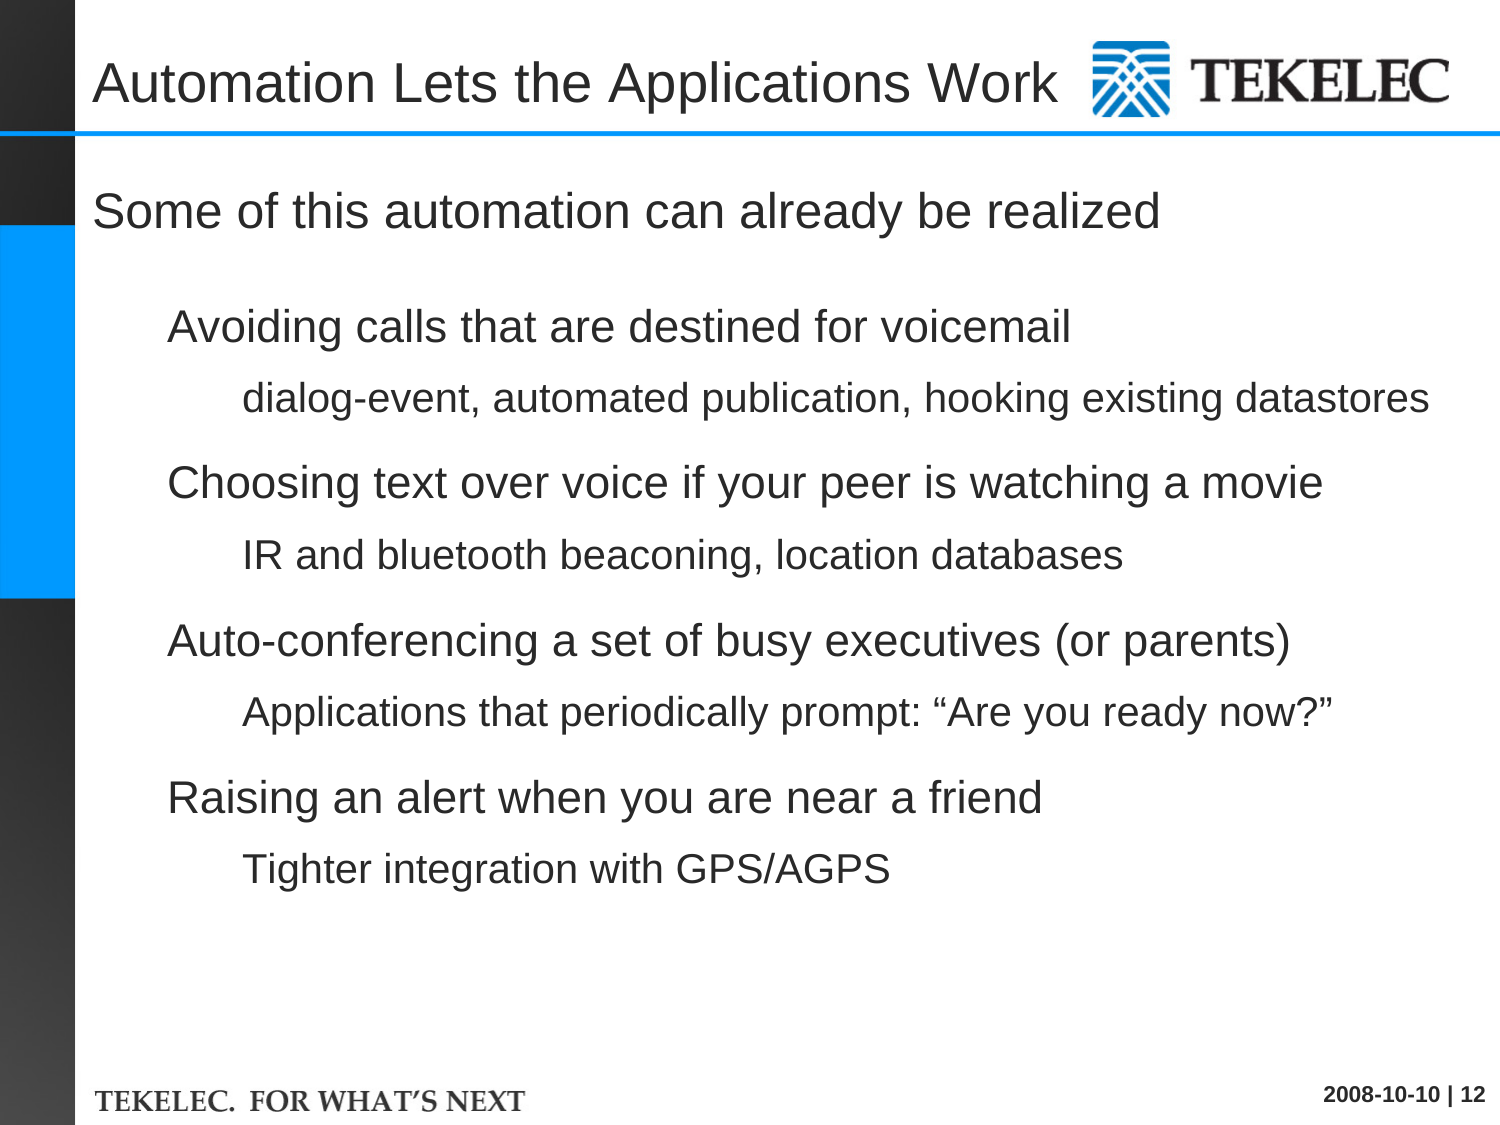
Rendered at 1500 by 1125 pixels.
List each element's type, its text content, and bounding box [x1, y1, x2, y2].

picture [0, 0, 1500, 1125]
title Automation Lets the Applications Work [92, 15, 1101, 115]
list Some of this automation can already be realized Avoiding calls that are destined for voicemail dialog-event, automated publication, hooking existing datastores Choosing text over voice if your peer is watching a movie IR and bluetooth beaconing, location databases Auto-conferencing a set of busy executives (or parents) Applications that periodically prompt: “Are you ready now?” Raising an alert when you are near a friend Tighter integration with GPS/AGPS [92, 183, 1480, 1030]
